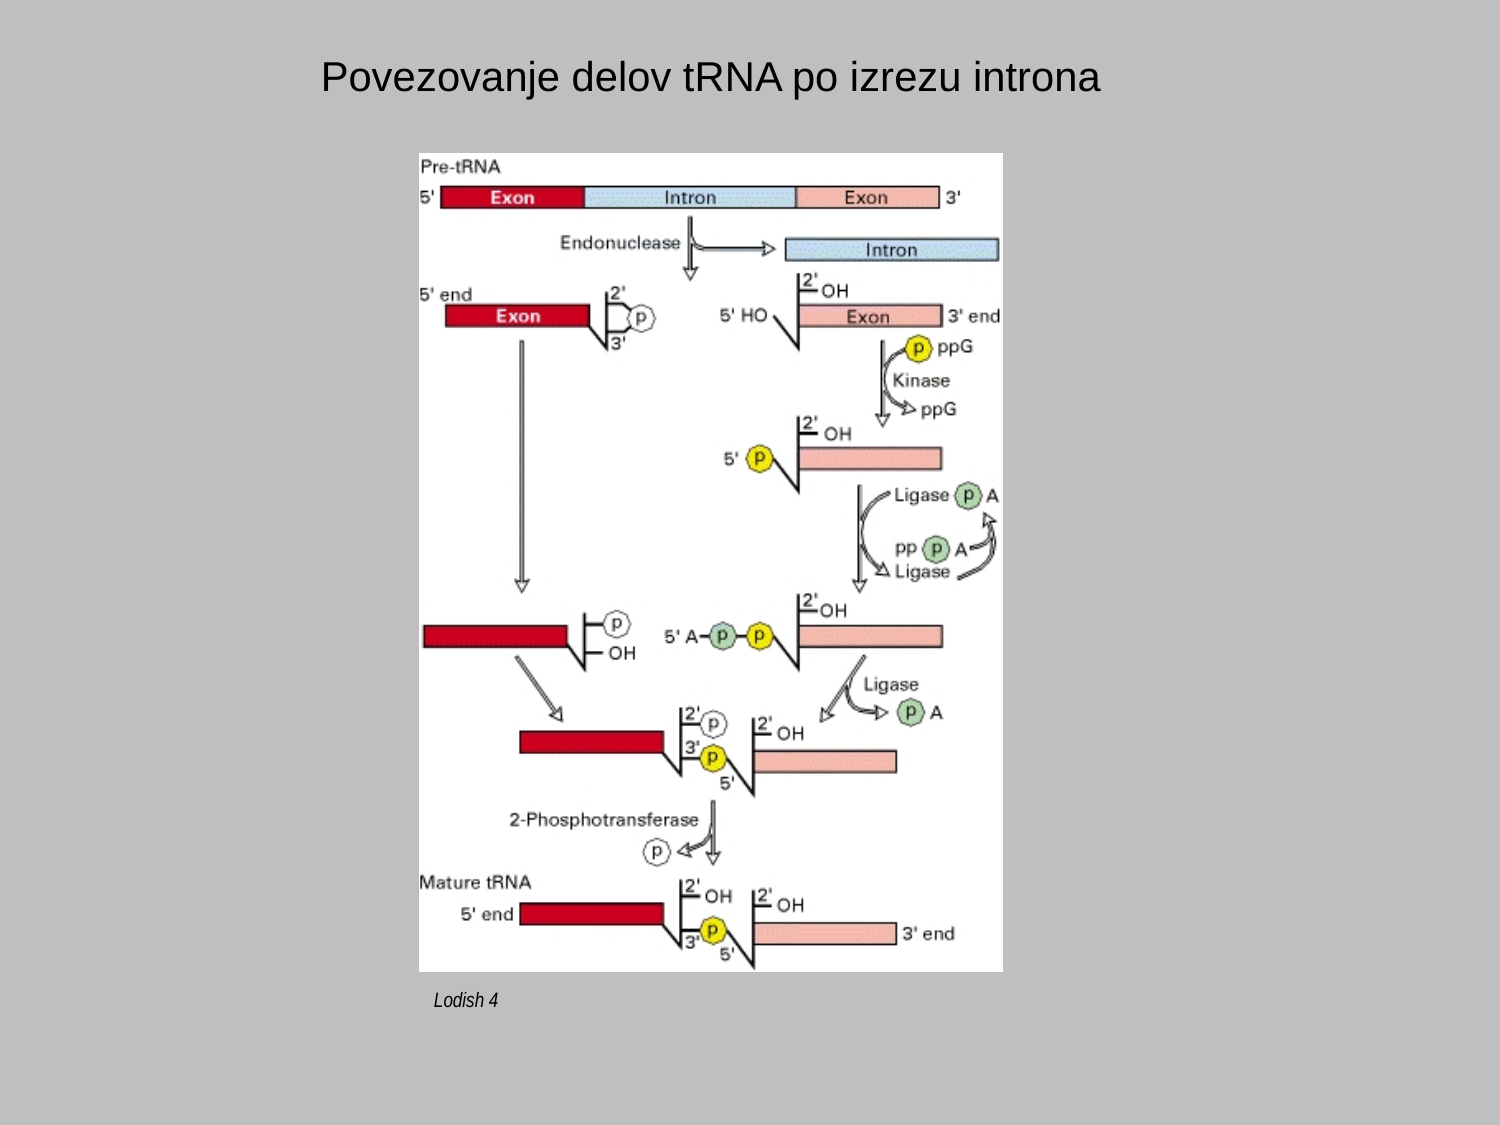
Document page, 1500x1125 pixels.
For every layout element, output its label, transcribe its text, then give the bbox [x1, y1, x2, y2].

picture [419, 153, 1003, 972]
text_box Lodish 4 [419, 979, 571, 1020]
text_box Povezovanje delov tRNA po izrezu introna [306, 42, 1116, 108]
